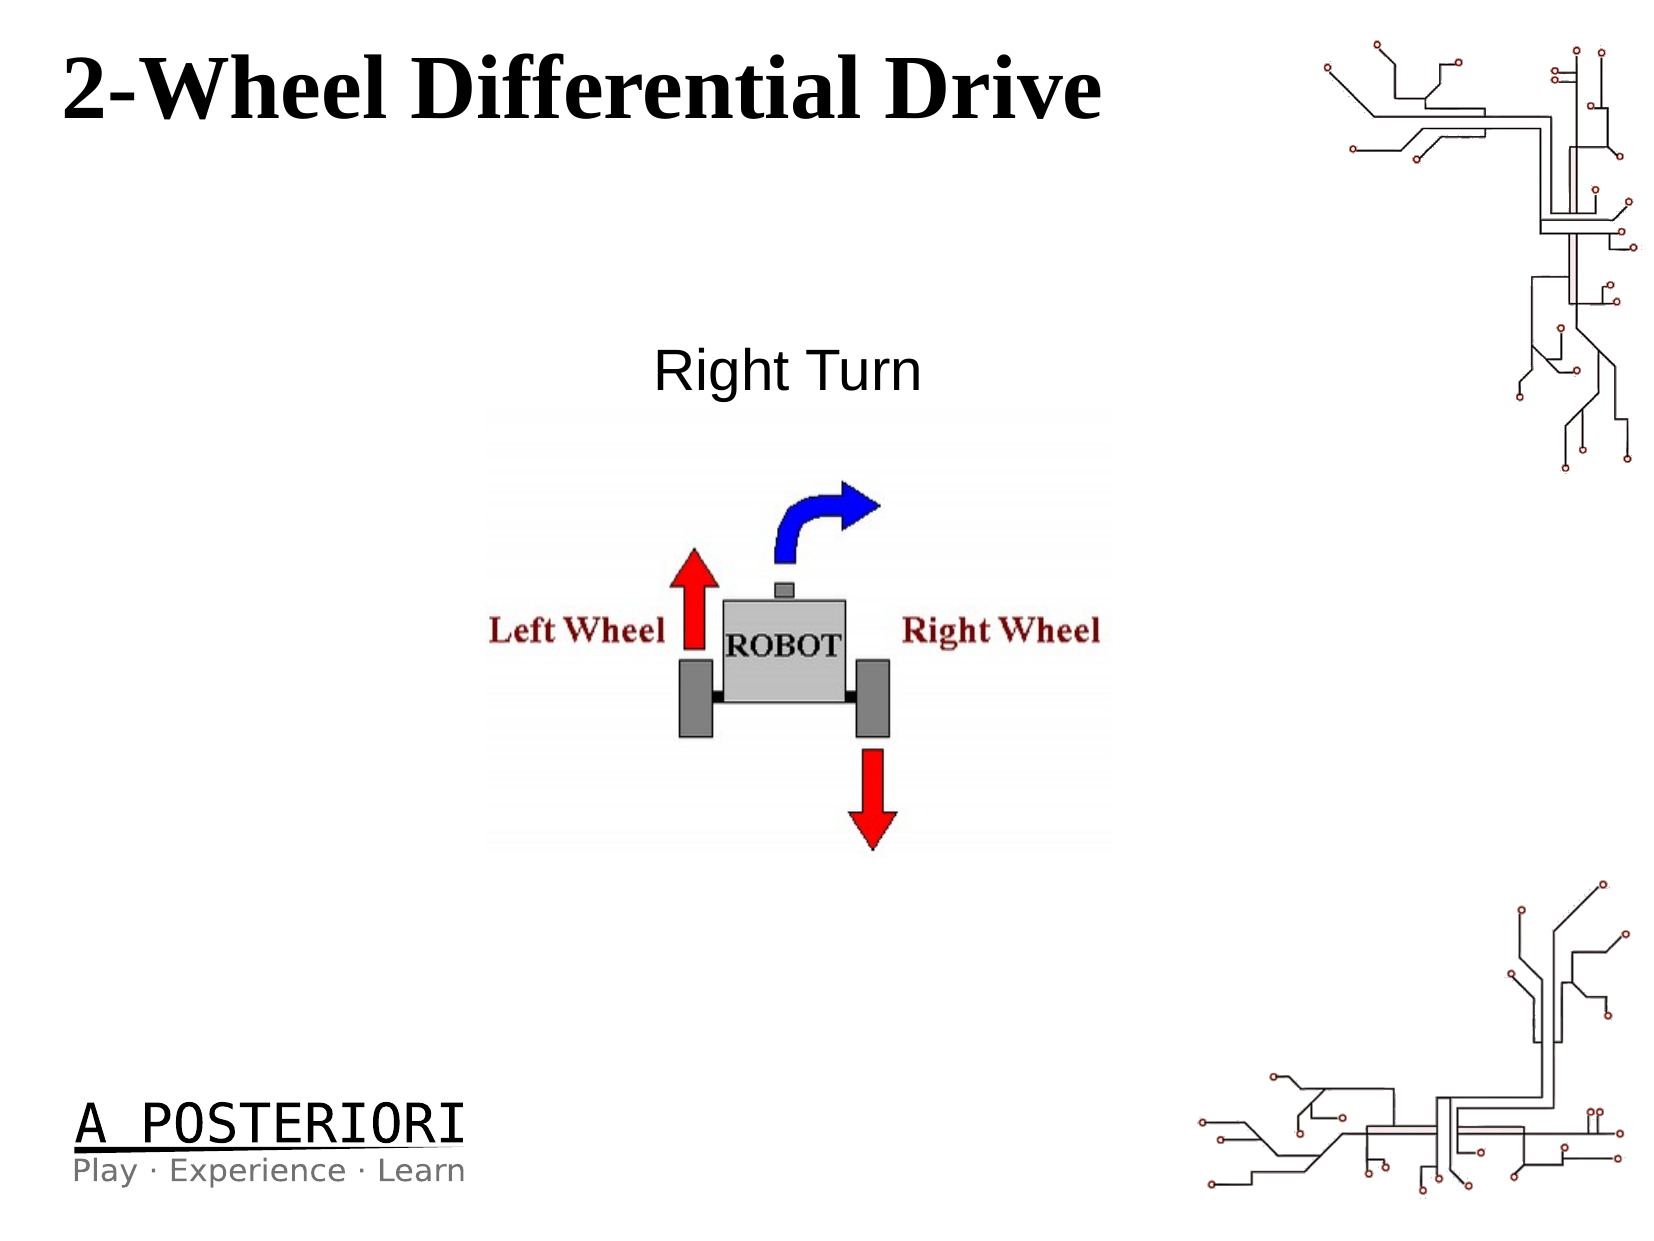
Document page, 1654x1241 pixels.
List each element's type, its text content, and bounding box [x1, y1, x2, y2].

picture [1175, 862, 1636, 1201]
picture [73, 1101, 466, 1189]
picture [485, 404, 1111, 859]
picture [1305, 35, 1643, 496]
text_box Right Turn [596, 330, 981, 404]
title 2-Wheel Differential Drive [11, 10, 1156, 166]
